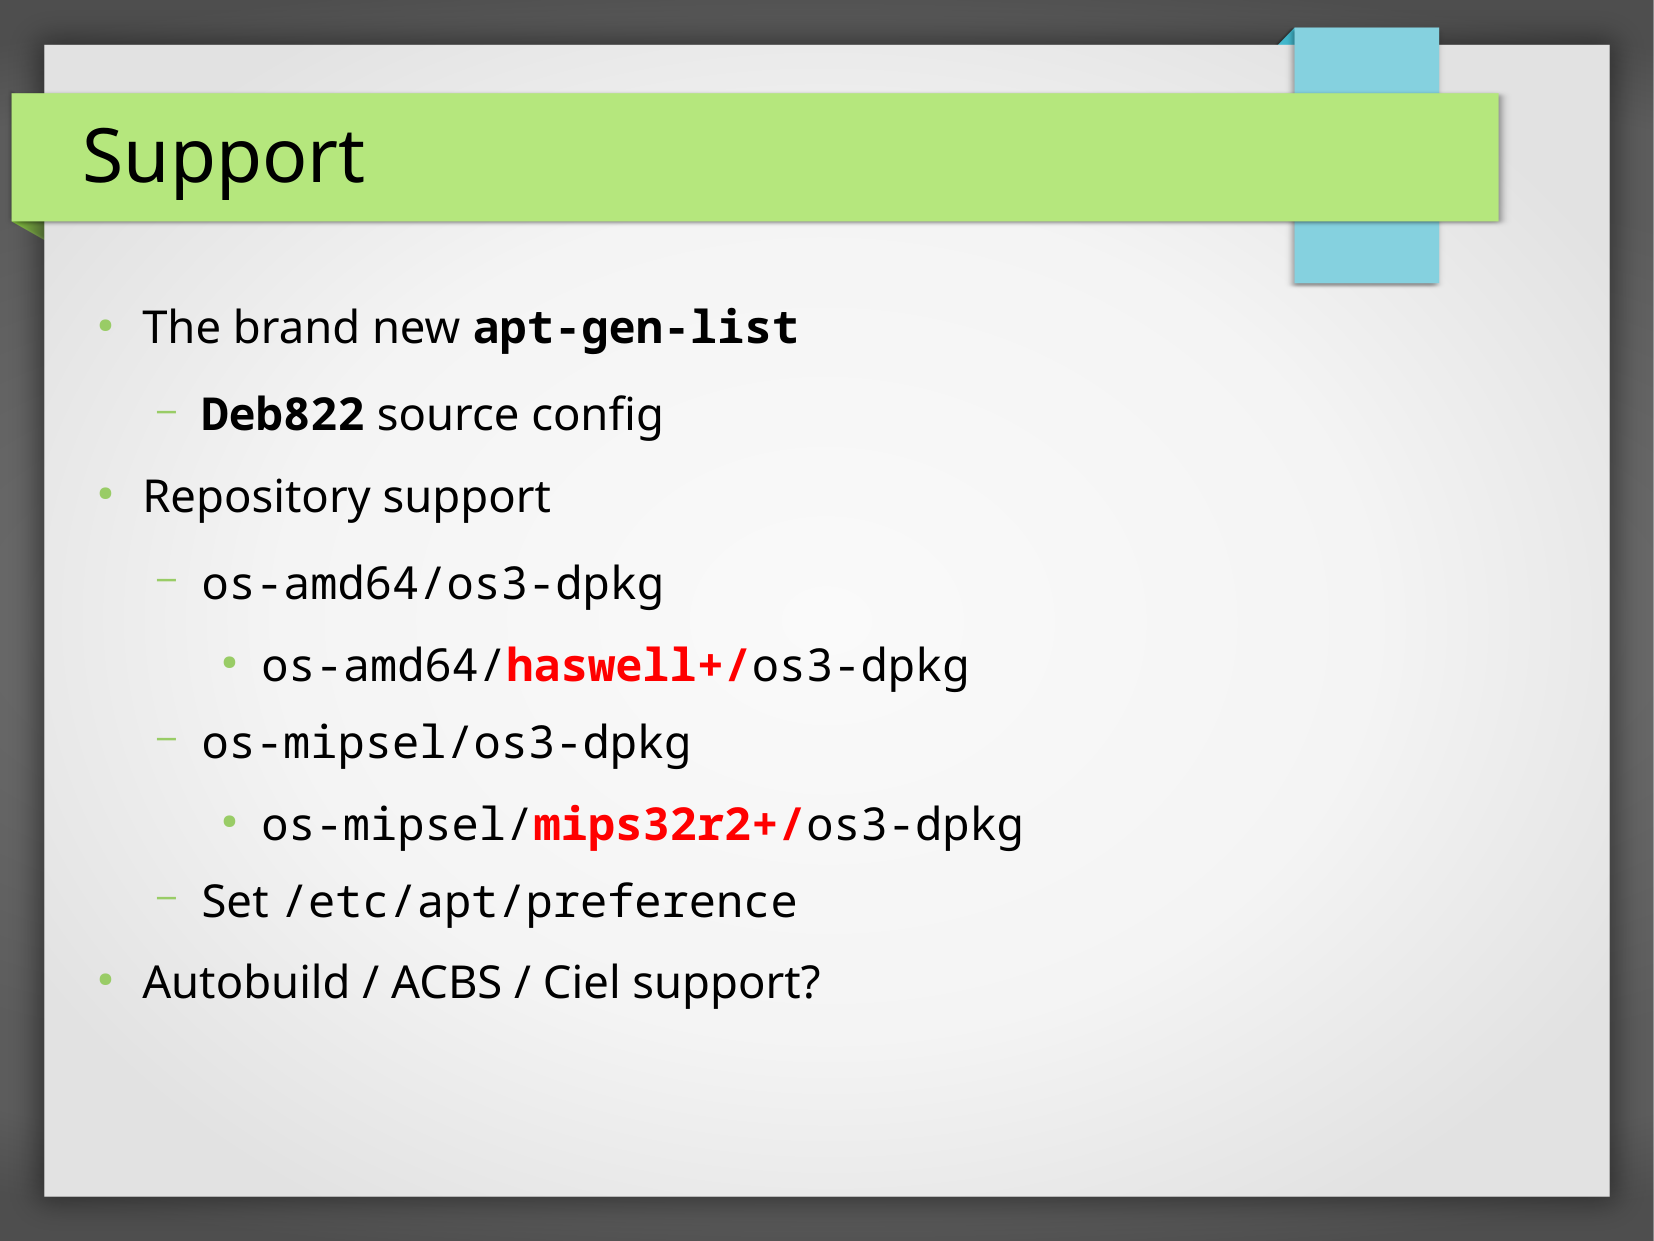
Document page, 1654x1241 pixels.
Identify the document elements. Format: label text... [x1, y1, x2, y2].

picture [0, 0, 1654, 1241]
list The brand new apt-gen-list Deb822 source config Repository support os-amd64/os3-dpkg os-amd64/haswell+/os3-dpkg os-mipsel/os3-dpkg os-mipsel/mips32r2+/os3-dpkg Set /etc/apt/preference Autobuild / ACBS / Ciel support? [82, 295, 1571, 1015]
title Support [82, 94, 1264, 213]
